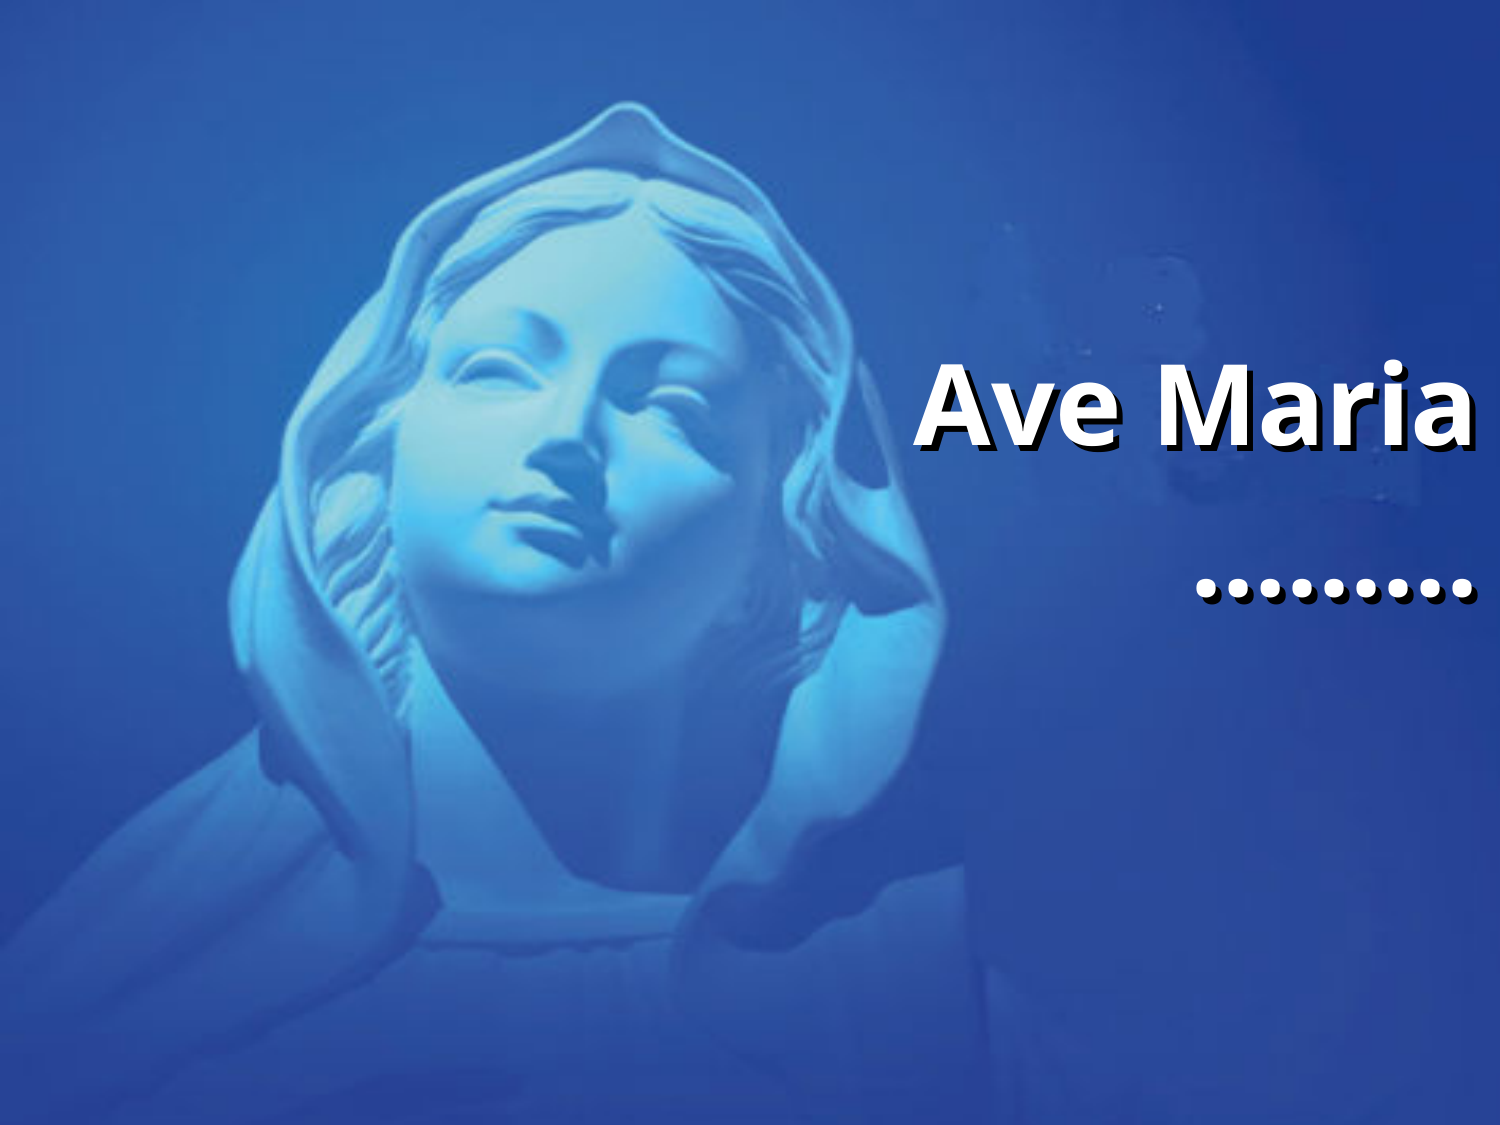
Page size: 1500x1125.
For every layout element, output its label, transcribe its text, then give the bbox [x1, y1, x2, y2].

picture [0, 0, 1500, 1125]
subtitle Ave Maria …...... [21, 0, 1479, 1121]
